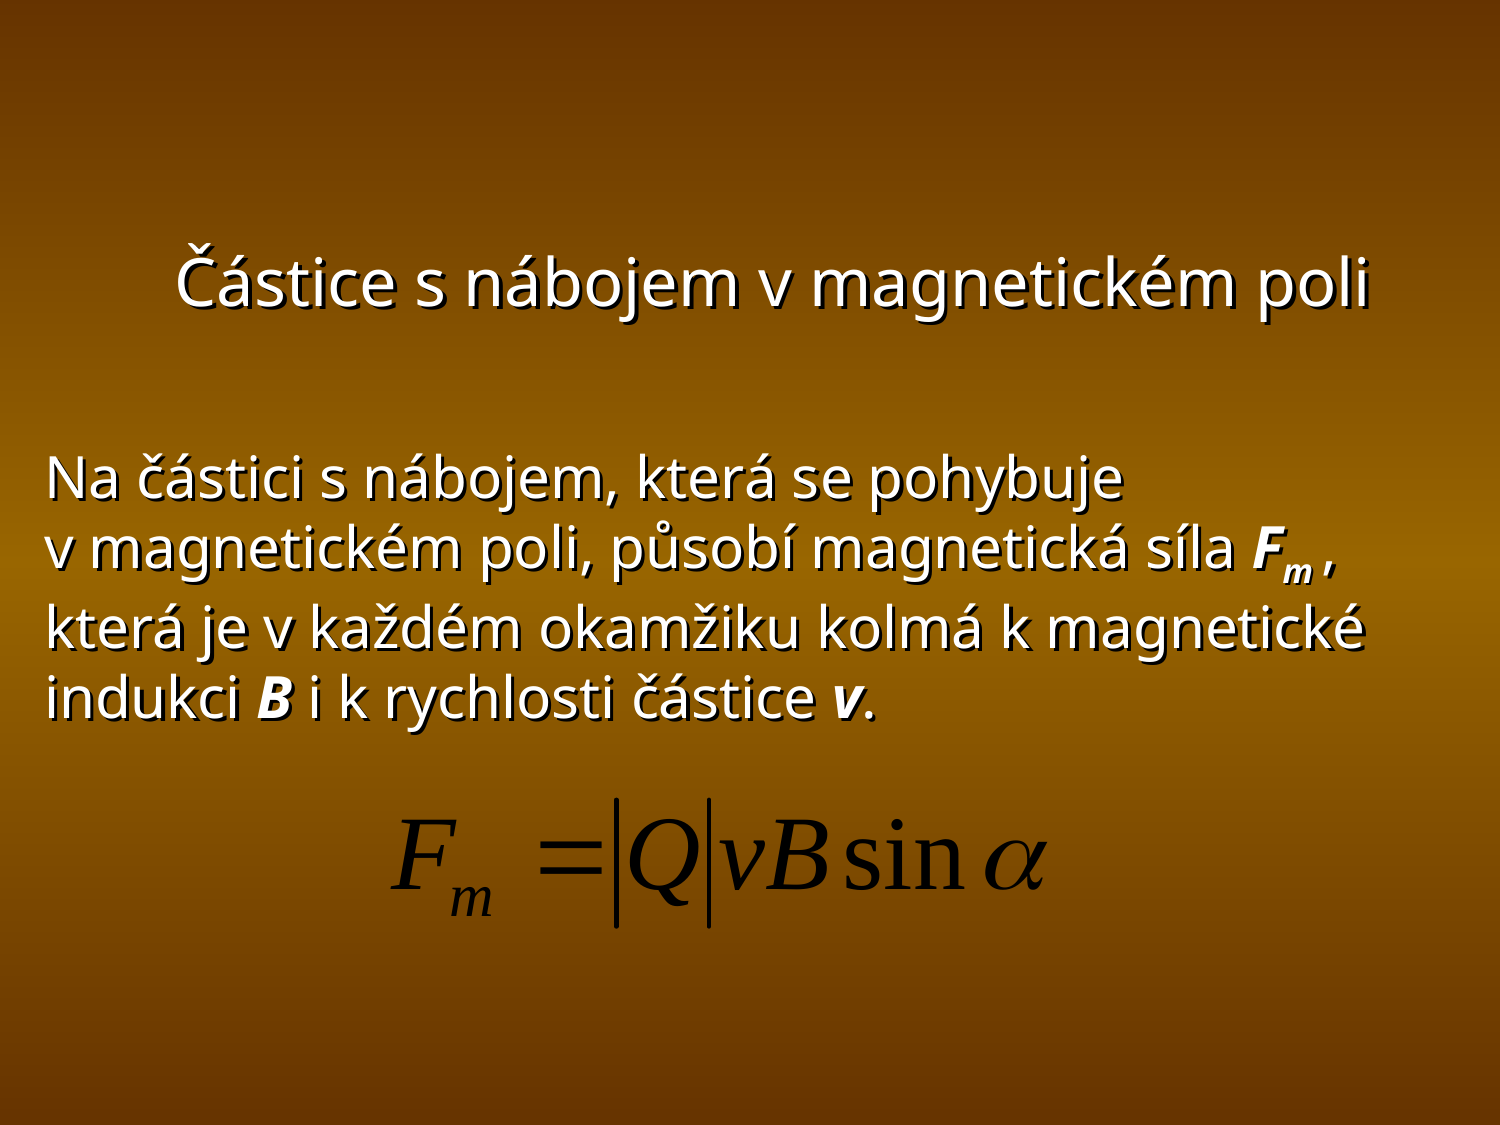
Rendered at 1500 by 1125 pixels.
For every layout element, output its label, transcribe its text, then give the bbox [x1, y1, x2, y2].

chart [372, 774, 1070, 952]
text_box Částice s nábojem v magnetickém poli [159, 231, 1388, 328]
text_box Na částici s nábojem, která se pohybuje v magnetickém poli, působí magnetická síla Fm , která je v každém okamžiku kolmá k magnetické indukci B i k rychlosti částice v. [29, 432, 1436, 738]
